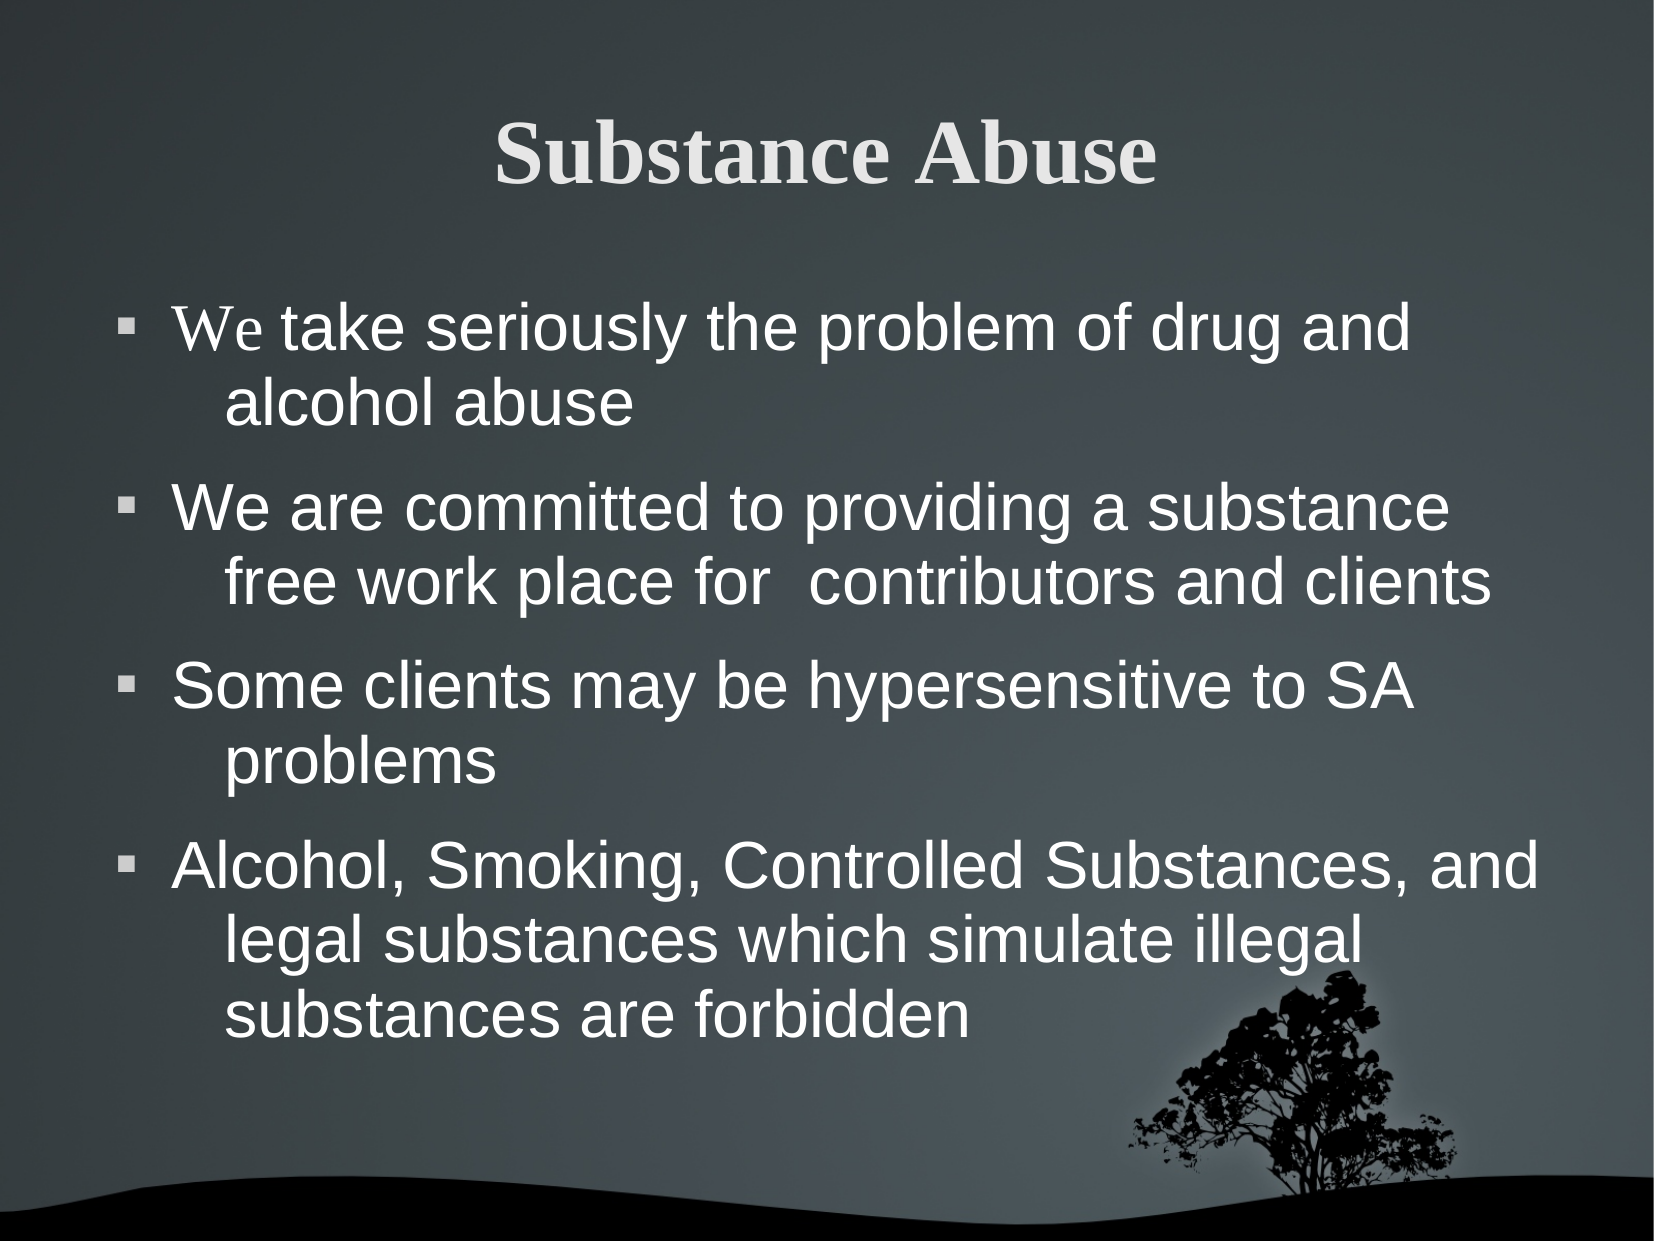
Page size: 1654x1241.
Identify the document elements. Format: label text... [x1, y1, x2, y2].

list We take seriously the problem of drug and alcohol abuse We are committed to providing a substance free work place for contributors and clients Some clients may be hypersensitive to SA problems Alcohol, Smoking, Controlled Substances, and legal substances which simulate illegal substances are forbidden [82, 290, 1571, 1109]
title Substance Abuse [82, 49, 1571, 257]
picture [0, 0, 1654, 1241]
